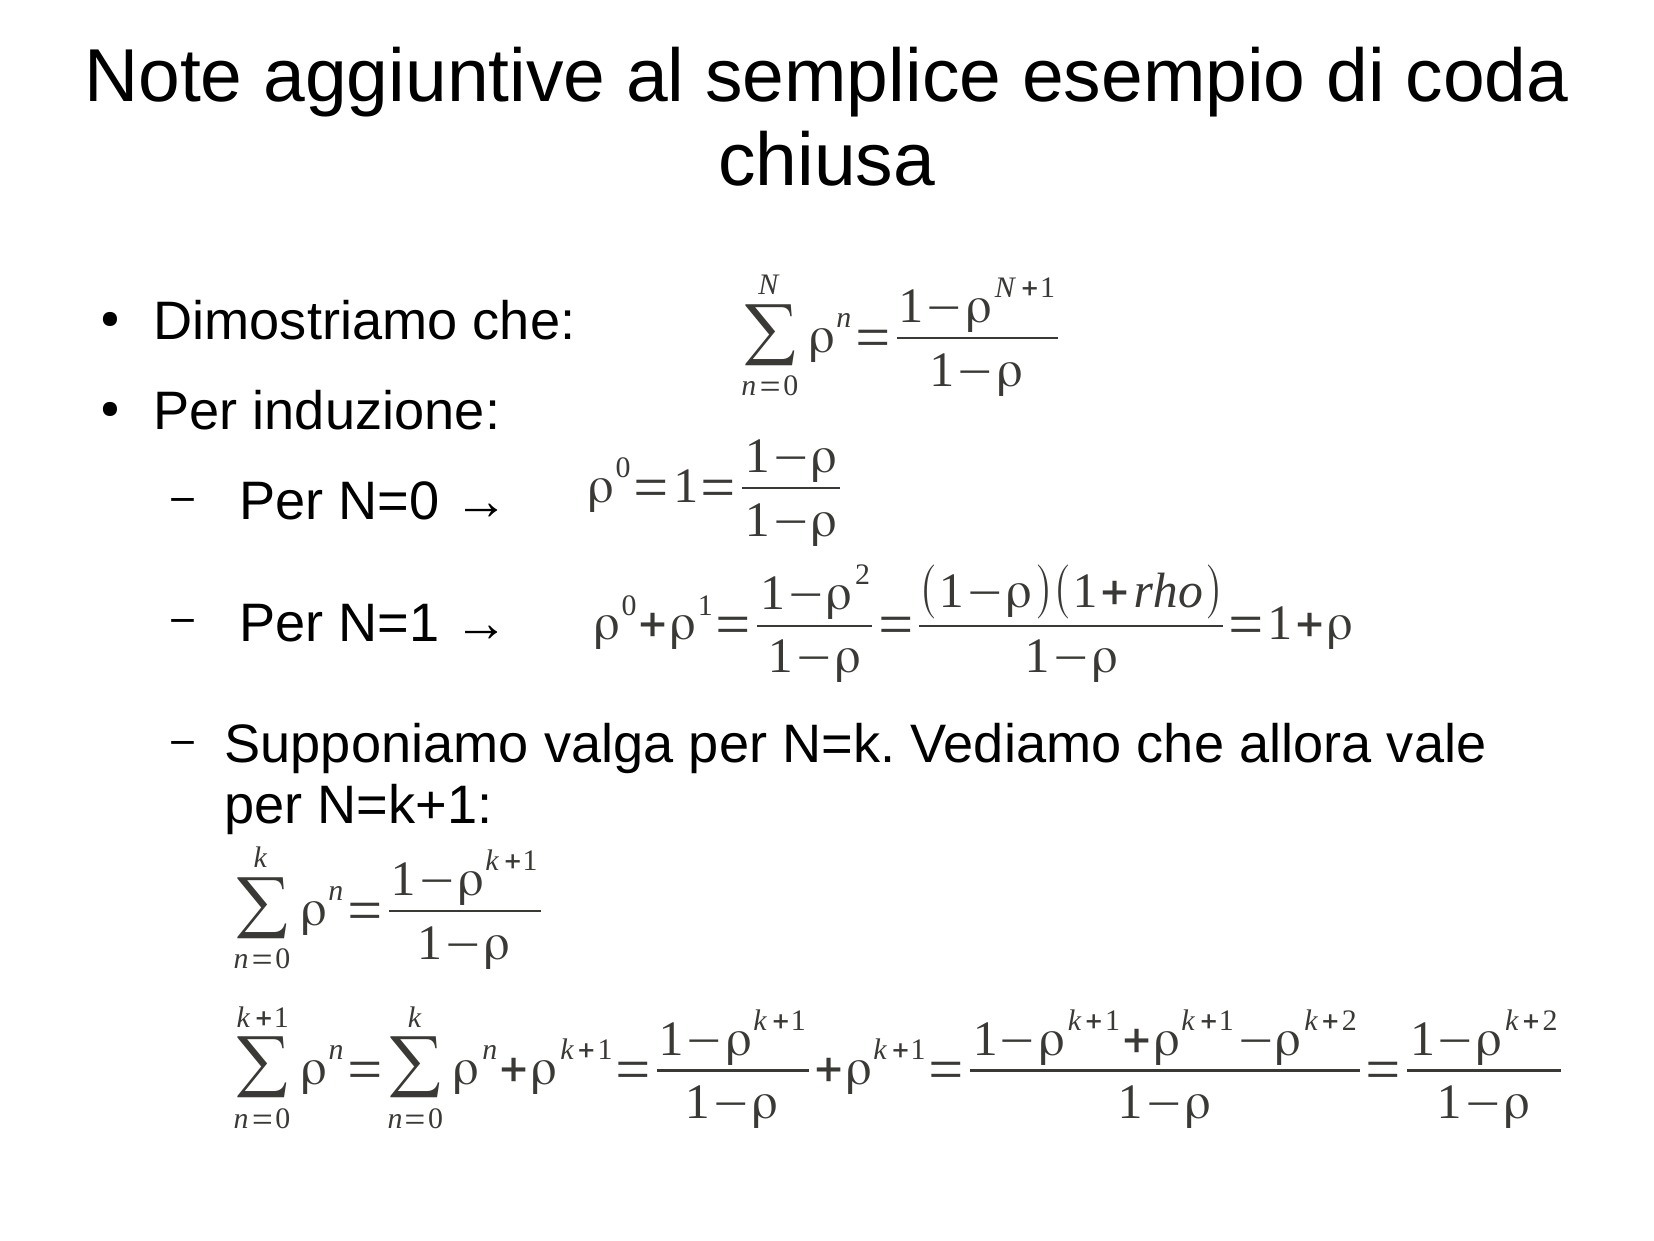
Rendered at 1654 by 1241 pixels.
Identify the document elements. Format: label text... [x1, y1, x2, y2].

chart [227, 841, 549, 976]
list Dimostriamo che: Per induzione: Per N=0 → Per N=1 → Supponiamo valga per N=k. Vediamo che allora vale per N=k+1: [82, 290, 1538, 1201]
chart [587, 557, 1360, 686]
chart [227, 1000, 1570, 1136]
chart [581, 428, 849, 549]
chart [735, 268, 1067, 403]
title Note aggiuntive al semplice esempio di coda chiusa [82, 13, 1571, 222]
